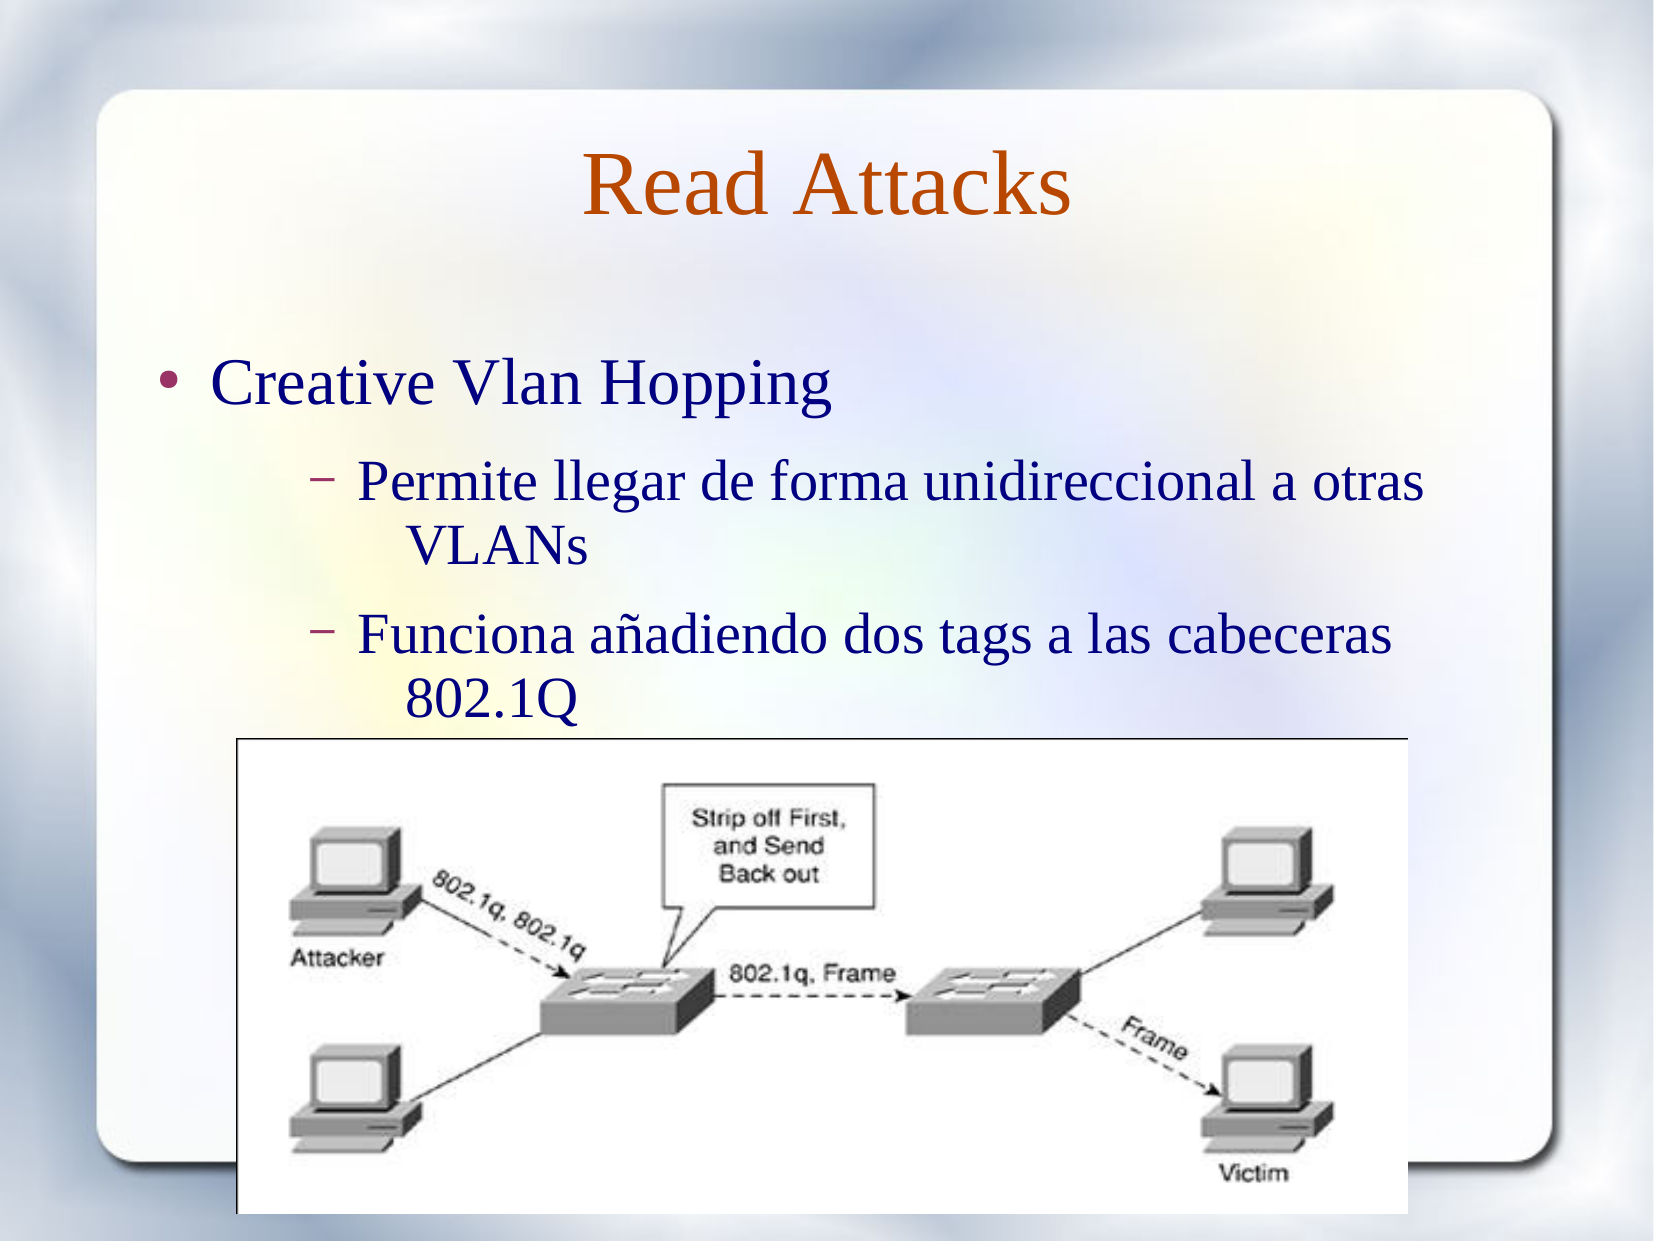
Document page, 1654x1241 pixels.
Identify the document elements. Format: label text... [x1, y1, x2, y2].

title Read Attacks [121, 132, 1534, 235]
picture [0, 0, 1654, 1241]
list Creative Vlan Hopping Permite llegar de forma unidireccional a otras VLANs Funciona añadiendo dos tags a las cabeceras 802.1Q [121, 344, 1534, 1149]
